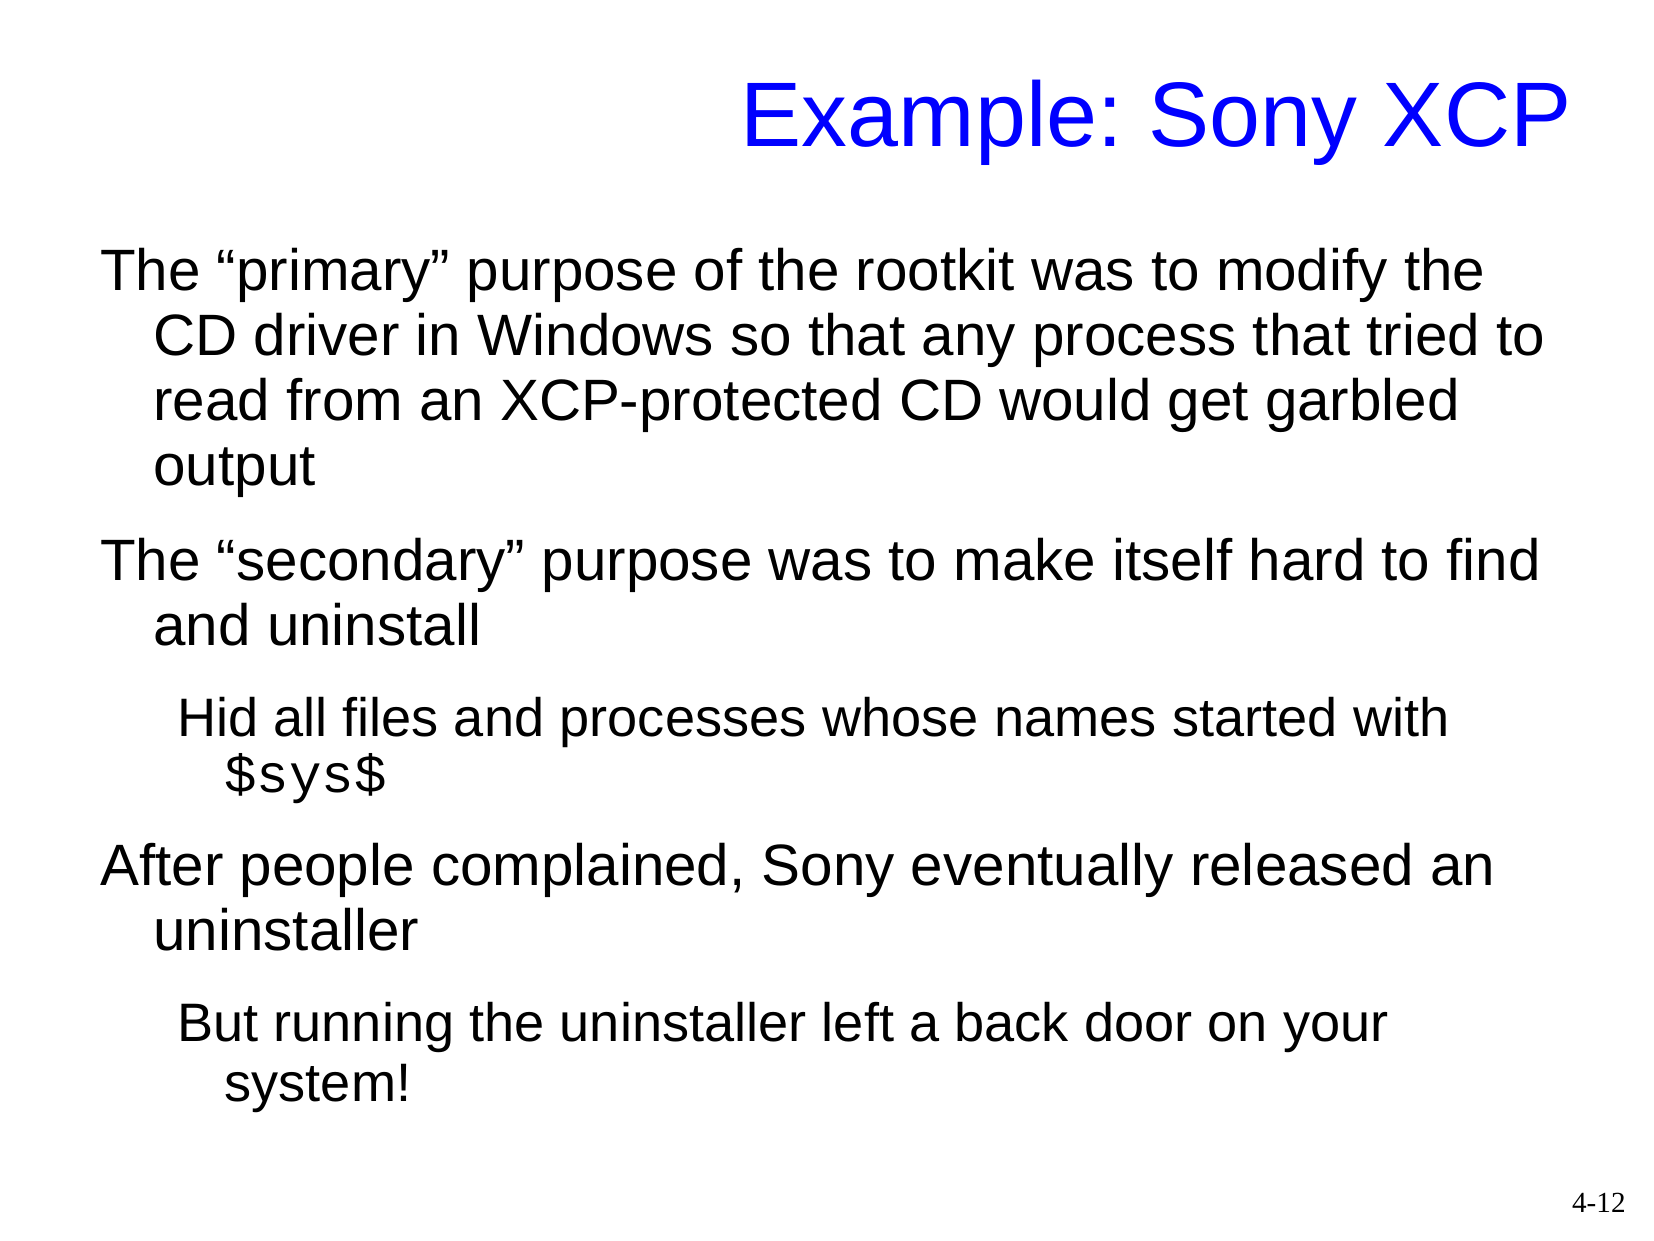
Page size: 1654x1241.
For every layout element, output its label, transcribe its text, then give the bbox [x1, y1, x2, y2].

list The “primary” purpose of the rootkit was to modify the CD driver in Windows so that any process that tried to read from an XCP-protected CD would get garbled output The “secondary” purpose was to make itself hard to find and uninstall Hid all files and processes whose names started with $sys$ After people complained, Sony eventually released an uninstaller But running the uninstaller left a back door on your system! [82, 237, 1571, 1156]
title Example: Sony XCP [84, 18, 1573, 211]
